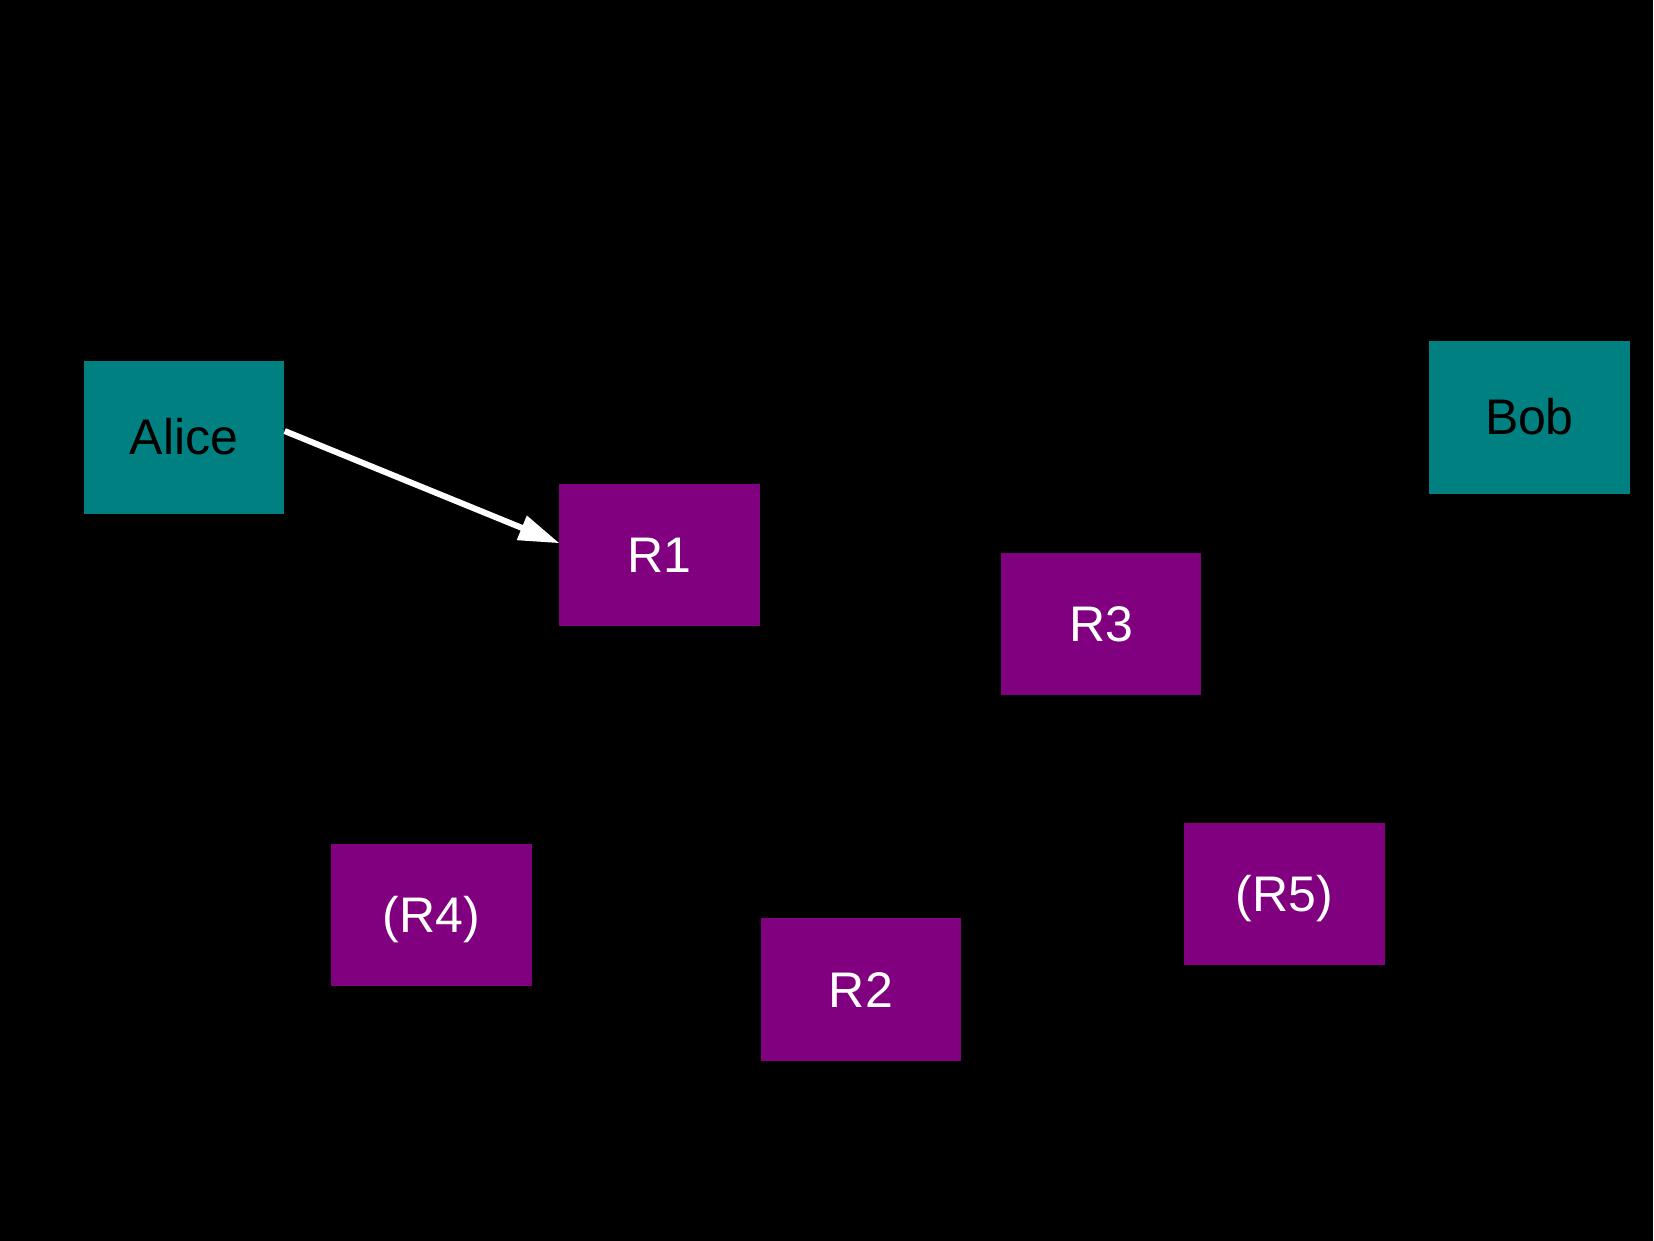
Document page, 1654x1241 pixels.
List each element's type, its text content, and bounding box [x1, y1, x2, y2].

text_box (R4) [330, 843, 533, 987]
text_box R1 [558, 483, 761, 627]
text_box R2 [760, 917, 962, 1062]
text_box R3 [1000, 552, 1202, 696]
text_box (R5) [1183, 822, 1386, 966]
text_box Bob [1428, 340, 1631, 495]
text_box Alice [83, 360, 285, 515]
